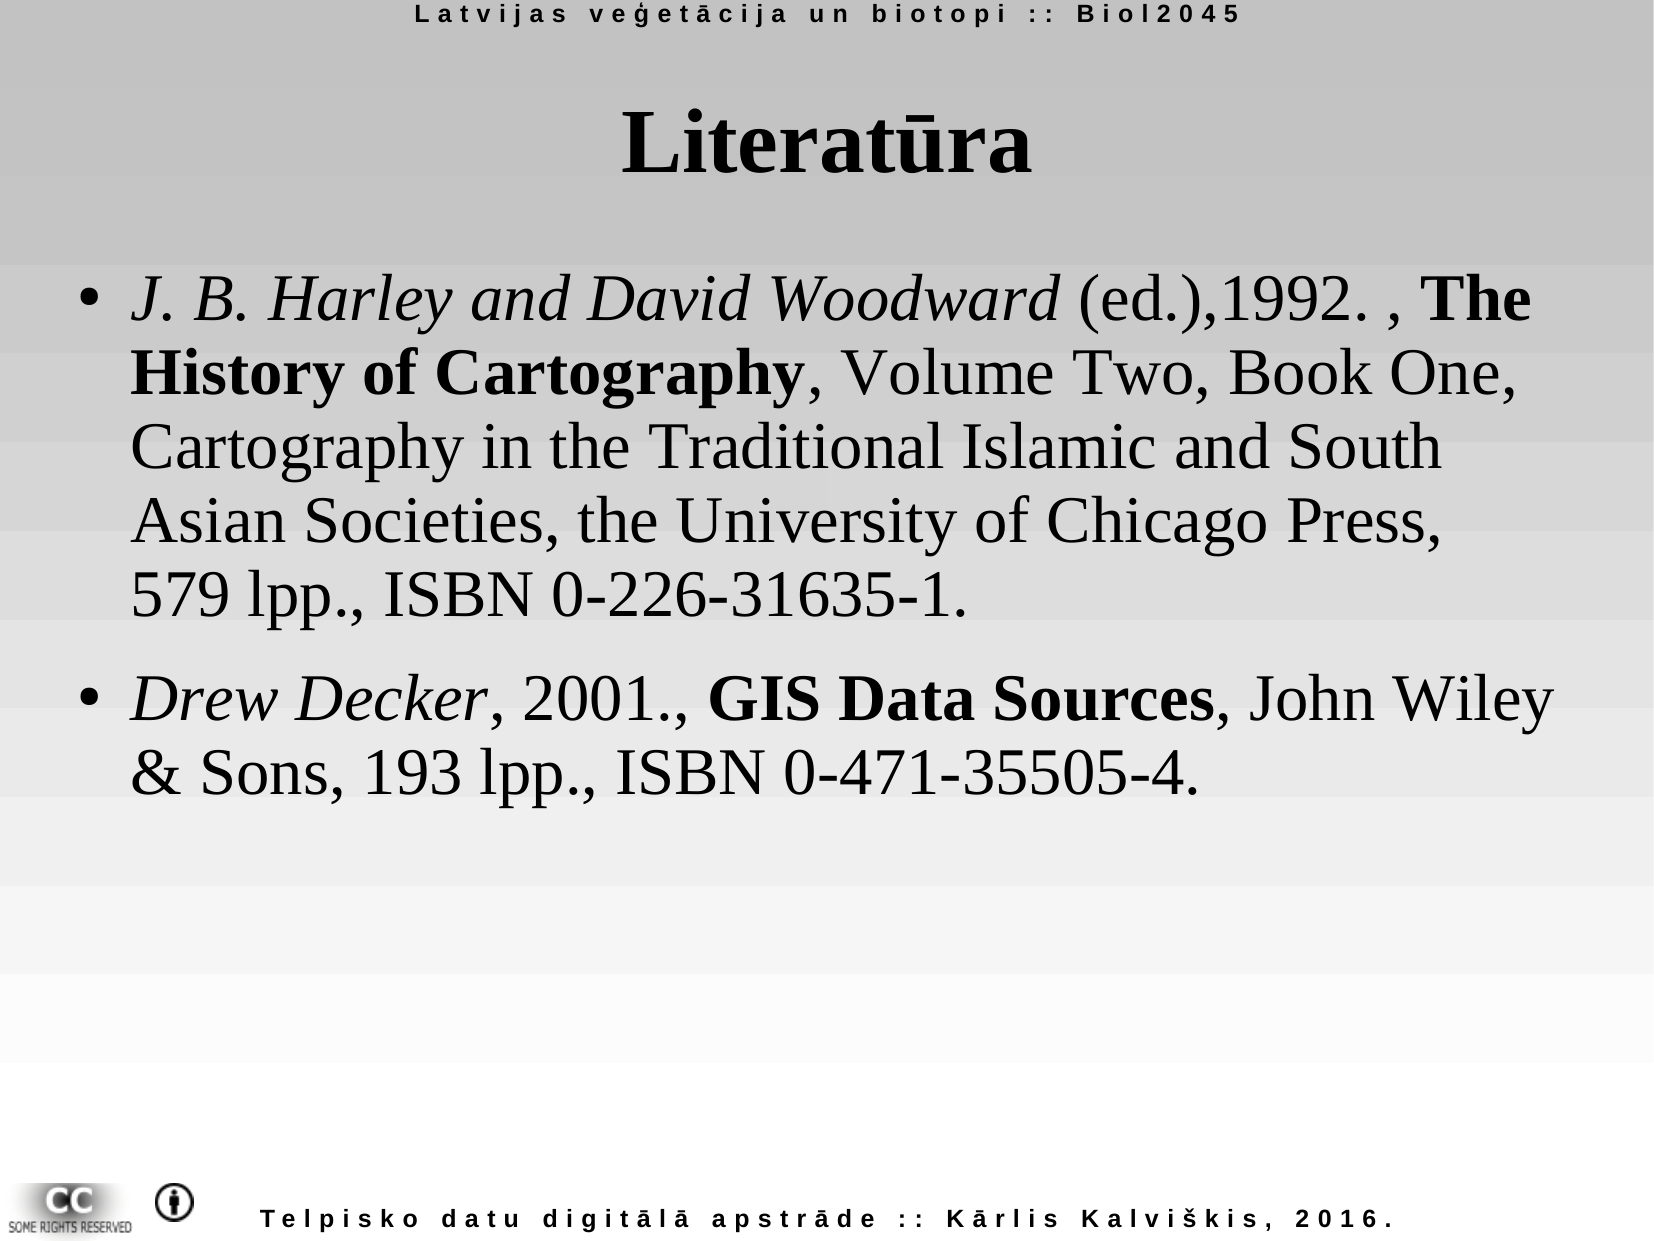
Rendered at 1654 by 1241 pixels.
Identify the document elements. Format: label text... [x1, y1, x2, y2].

list J. B. Harley and David Woodward (ed.),1992. , The History of Cartography, Volume Two, Book One, Cartography in the Traditional Islamic and South Asian Societies, the University of Chicago Press, 579 lpp., ISBN 0-226-31635-1. Drew Decker, 2001., GIS Data Sources, John Wiley & Sons, 193 lpp., ISBN 0-471-35505-4. [59, 261, 1596, 981]
title Literatūra [59, 37, 1596, 246]
picture [0, 0, 1654, 1241]
